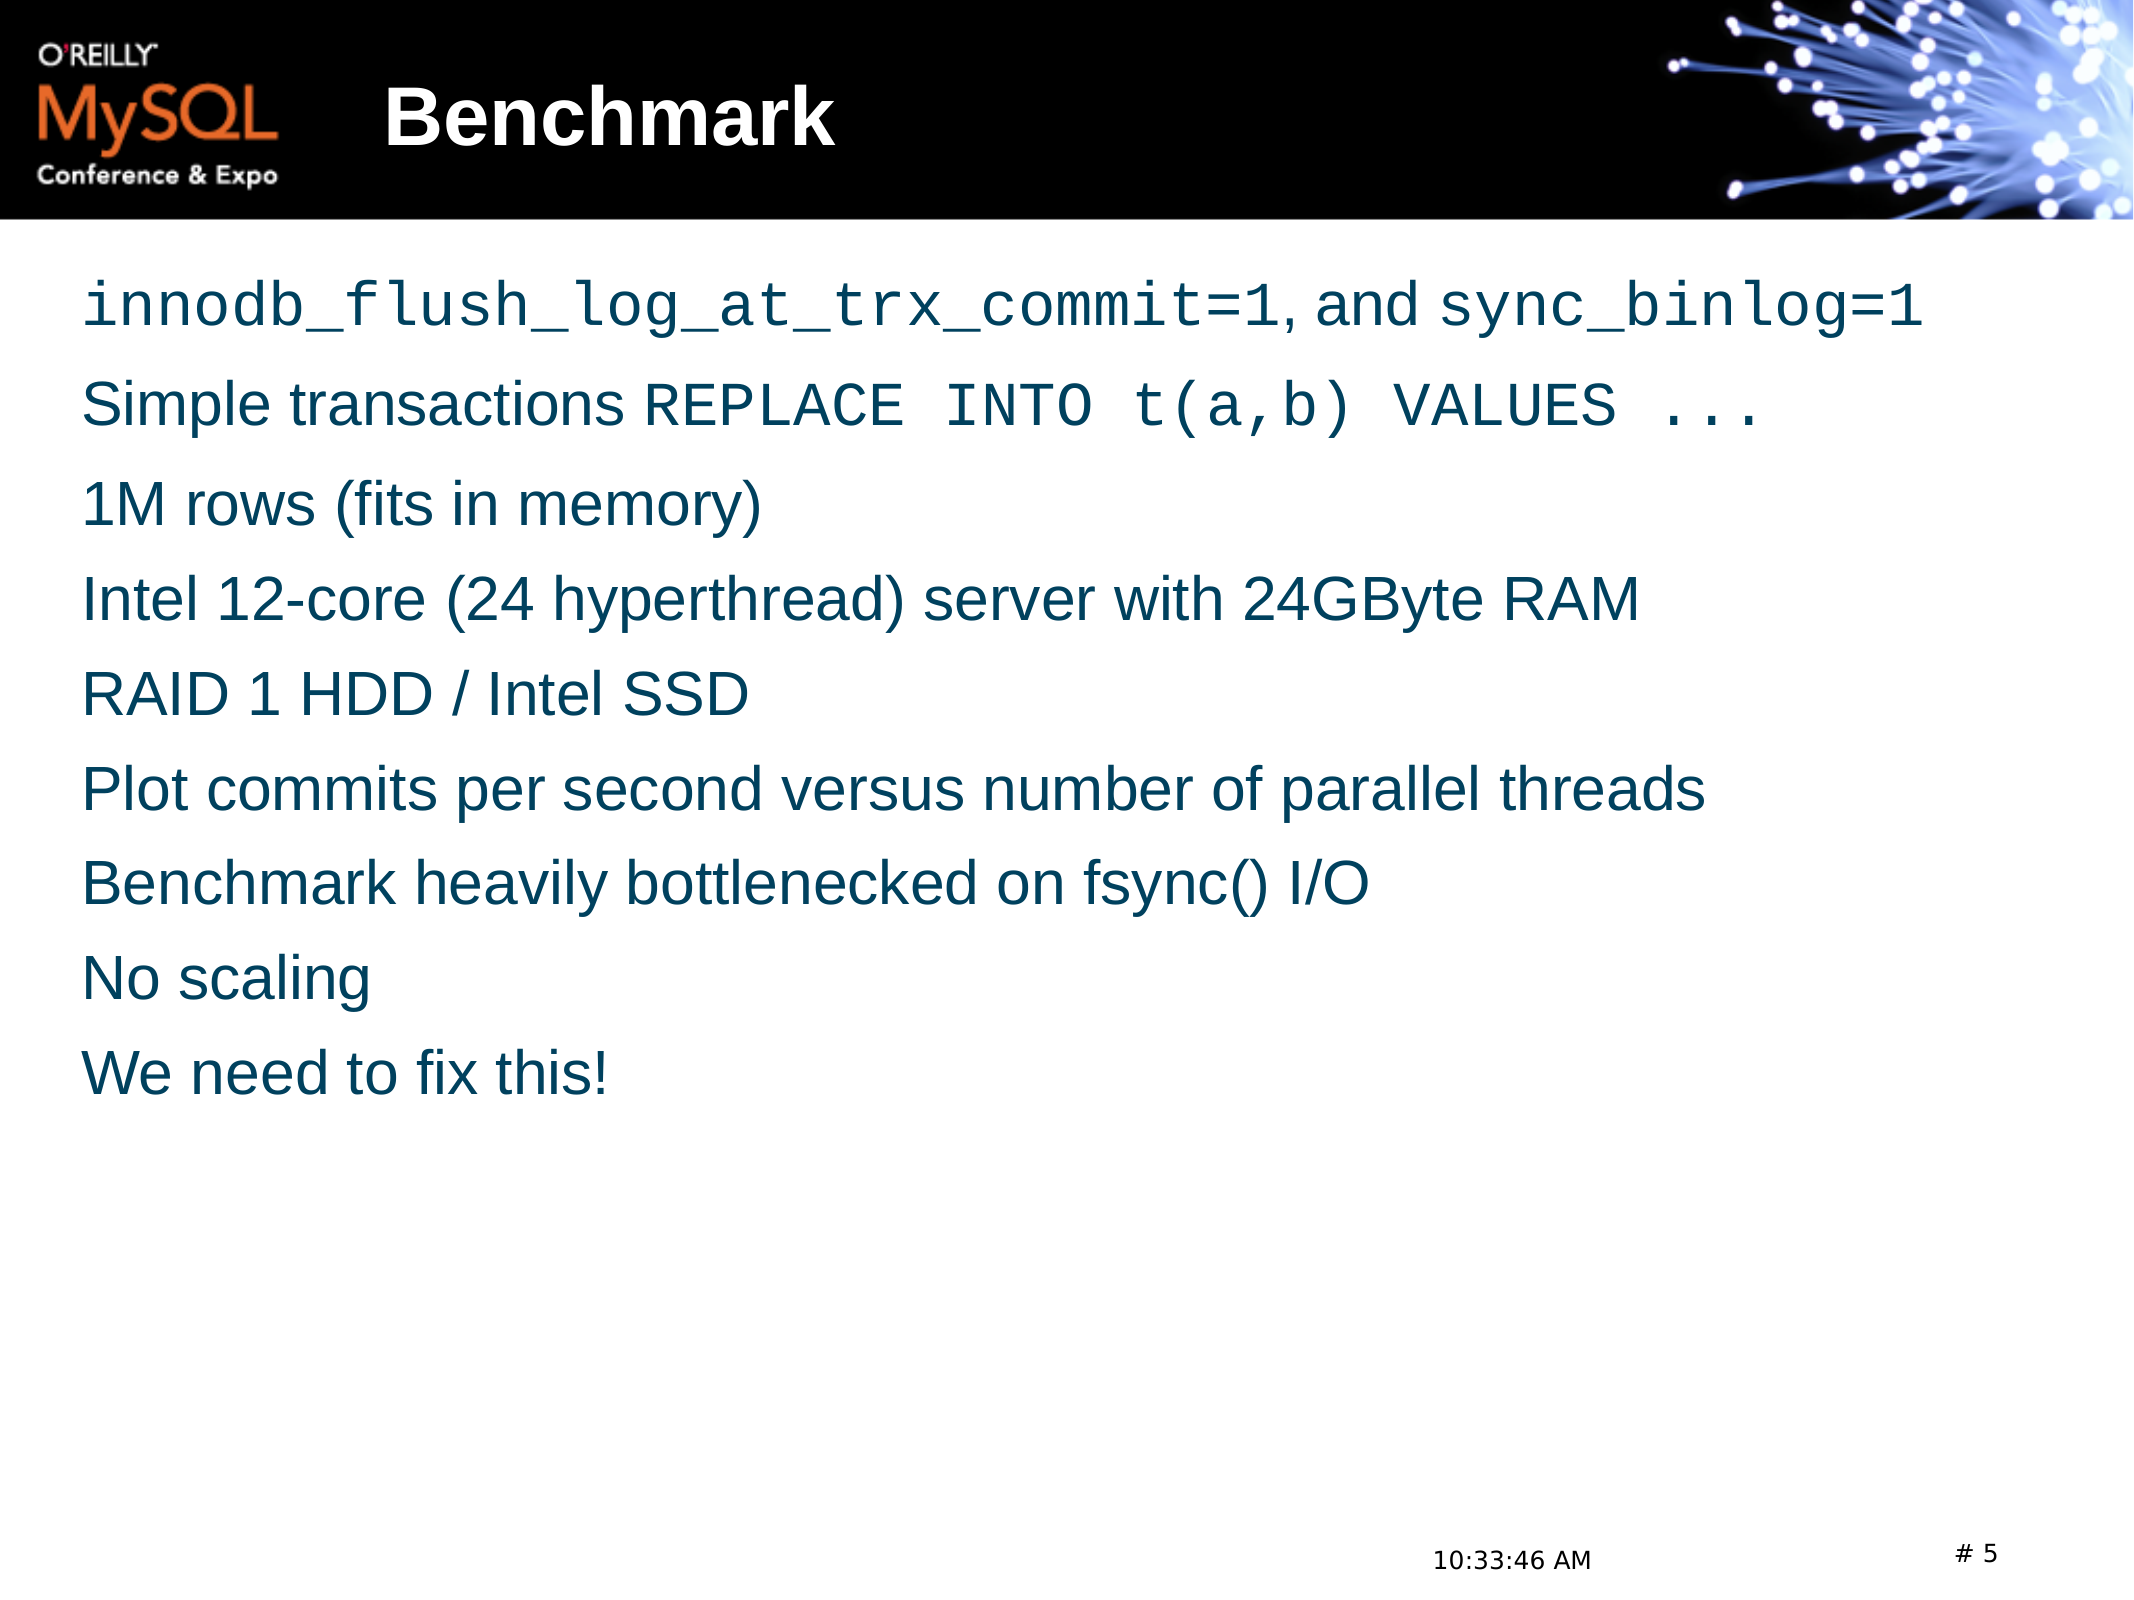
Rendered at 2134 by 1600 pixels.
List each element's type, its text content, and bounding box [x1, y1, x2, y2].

title Benchmark [374, 38, 2103, 195]
picture [0, 0, 2134, 1600]
list innodb_flush_log_at_trx_commit=1, and sync_binlog=1 Simple transactions REPLACE INTO t(a,b) VALUES ... 1M rows (fits in memory) Intel 12-core (24 hyperthread) server with 24GByte RAM RAID 1 HDD / Intel SSD Plot commits per second versus number of parallel threads Benchmark heavily bottlenecked on fsync() I/O No scaling We need to fix this! [0, 260, 2100, 1335]
